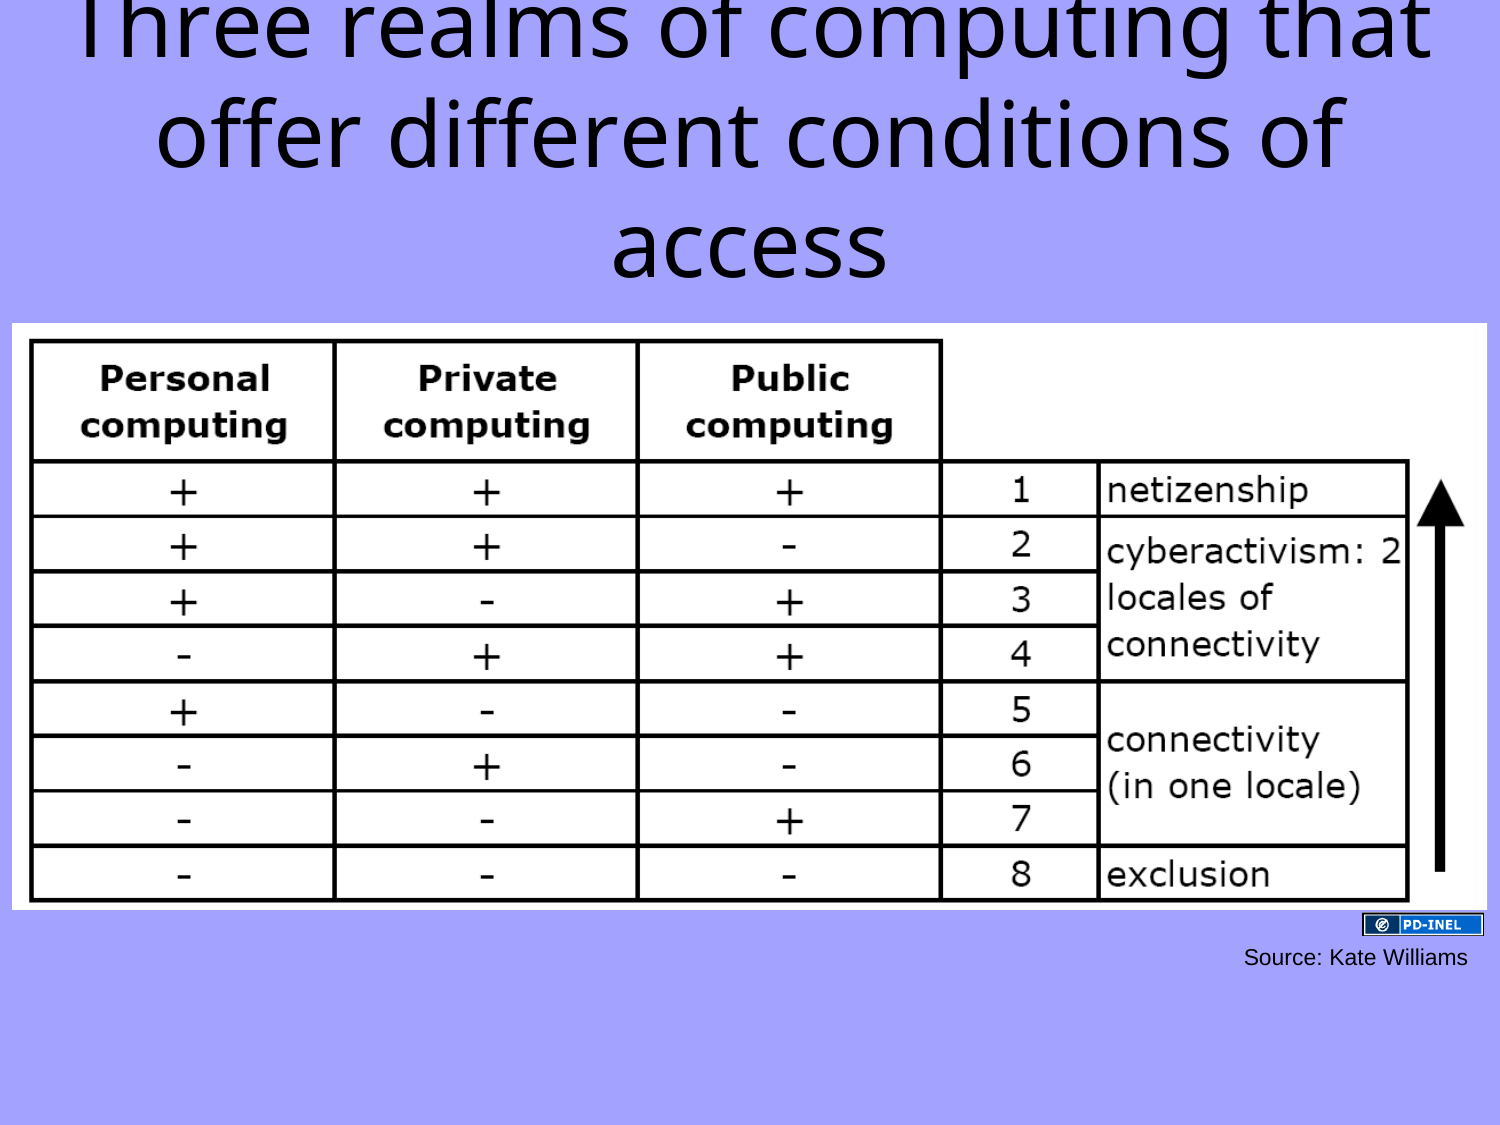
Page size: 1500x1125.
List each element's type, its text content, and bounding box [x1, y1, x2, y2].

title Three realms of computing that offer different conditions of access [0, 13, 1500, 249]
picture [1362, 912, 1484, 936]
picture [12, 323, 1488, 910]
text_box Source: Kate Williams [1208, 937, 1484, 975]
